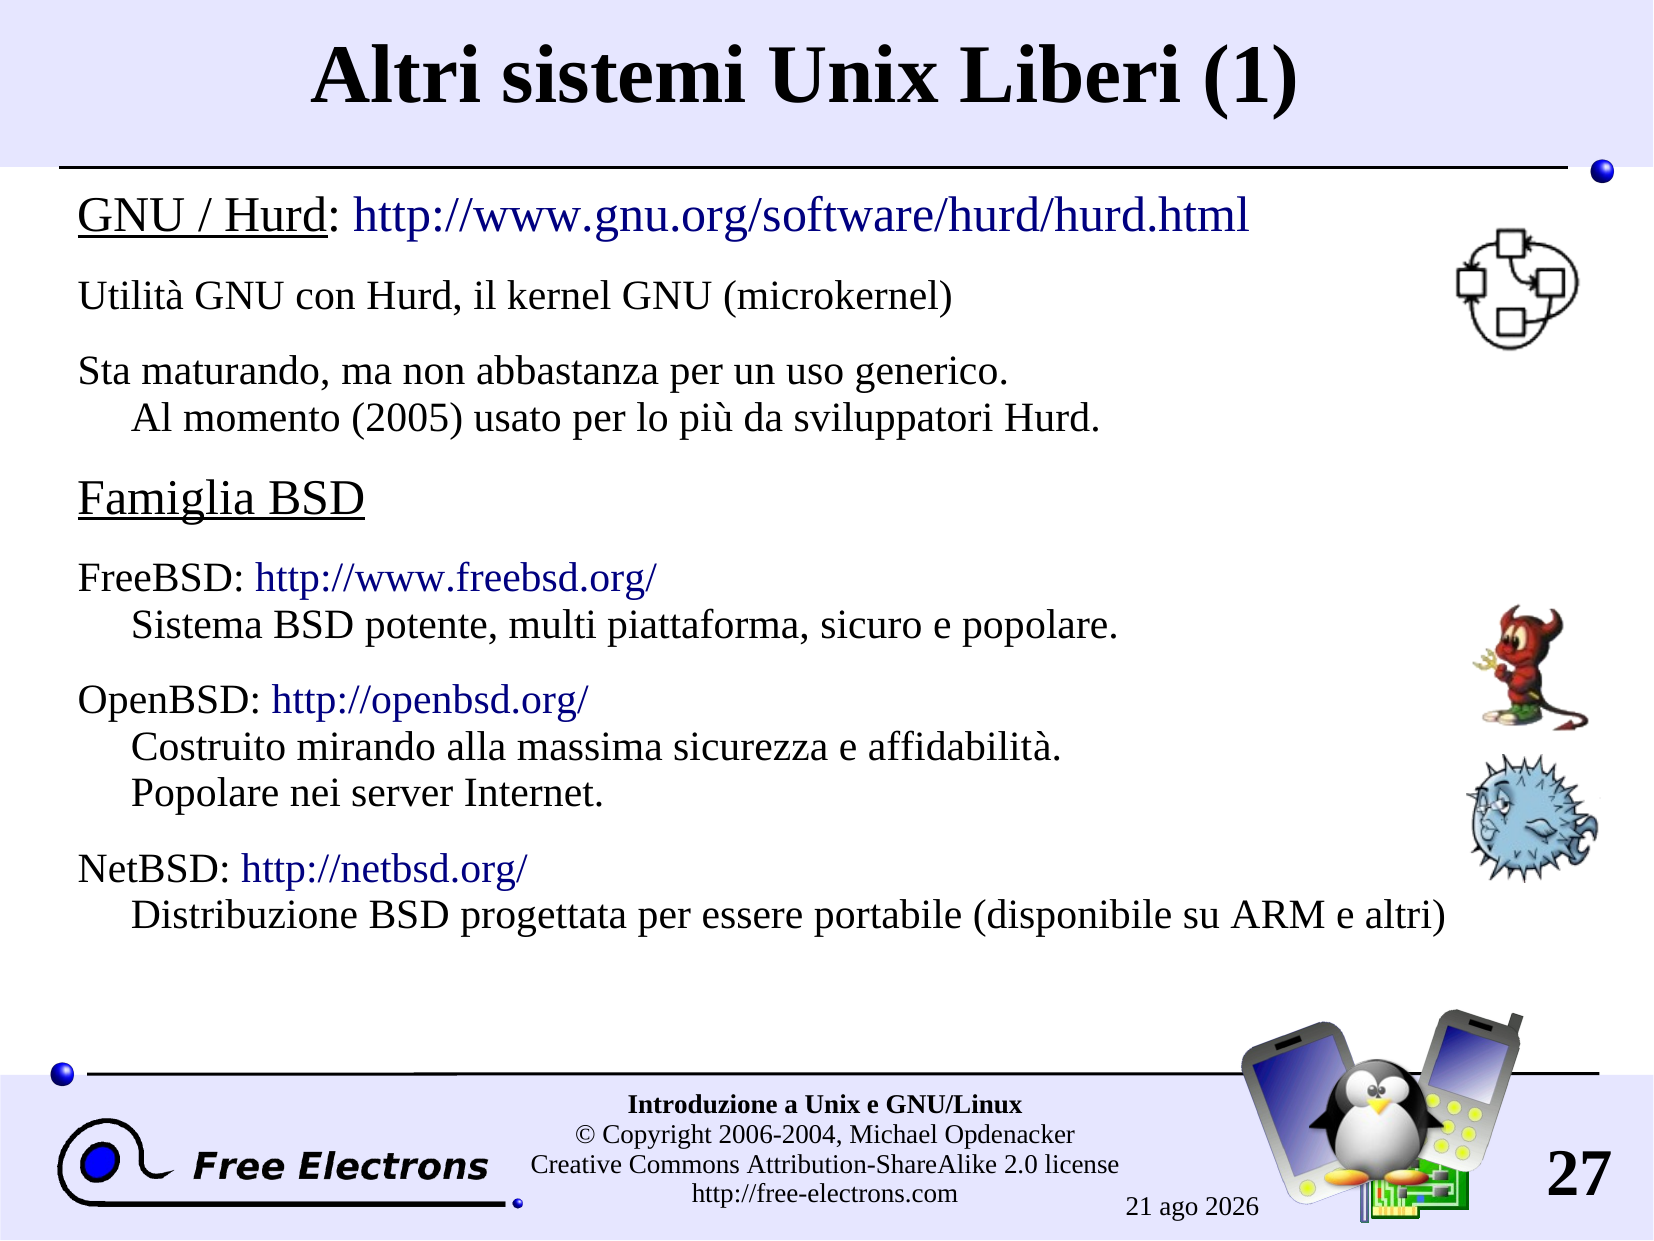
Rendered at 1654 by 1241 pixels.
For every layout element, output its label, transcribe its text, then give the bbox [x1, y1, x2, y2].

title Altri sistemi Unix Liberi (1) [60, 12, 1551, 138]
picture [1466, 754, 1601, 883]
picture [1466, 594, 1599, 746]
list GNU / Hurd: http://www.gnu.org/software/hurd/hurd.html Utilità GNU con Hurd, il kernel GNU (microkernel) Sta maturando, ma non abbastanza per un uso generico. Al momento (2005) usato per lo più da sviluppatori Hurd. Famiglia BSD FreeBSD: http://www.freebsd.org/ Sistema BSD potente, multi piattaforma, sicuro e popolare. OpenBSD: http://openbsd.org/ Costruito mirando alla massima sicurezza e affidabilità. Popolare nei server Internet. NetBSD: http://netbsd.org/ Distribuzione BSD progettata per essere portabile (disponibile su ARM e altri) [60, 187, 1594, 1057]
picture [50, 1107, 527, 1216]
picture [1448, 222, 1585, 360]
picture [1228, 1057, 1524, 1241]
